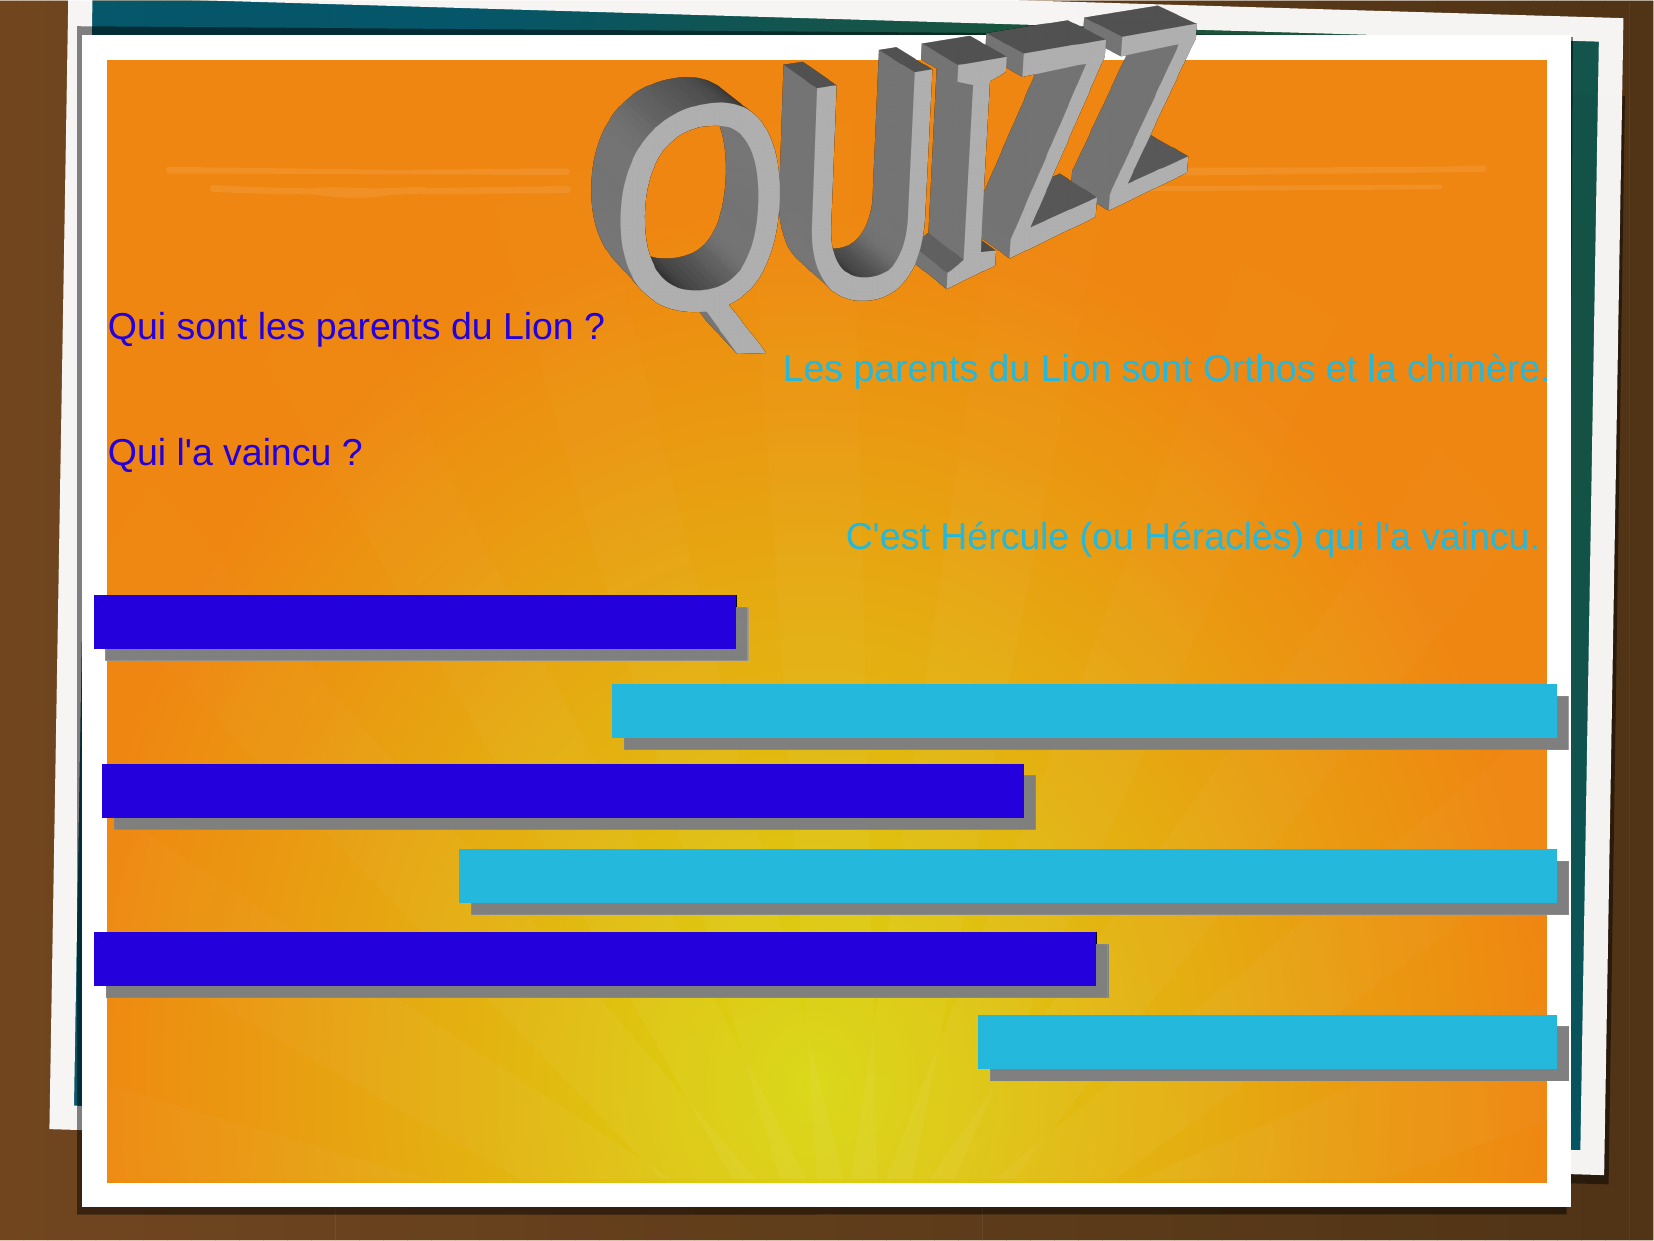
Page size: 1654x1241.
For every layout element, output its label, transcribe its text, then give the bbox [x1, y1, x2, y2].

text_box [102, 764, 1024, 818]
text_box Qui sont les parents du Lion ? Les parents du Lion sont Orthos et la chimère. Qui l'a vaincu ? C'est Hércule (ou Héraclès) qui l'a vaincu. Quelle arme a-t-il essayé en premier? Il a d'abors essayé l'arc et les flèches offerts par Apollon. Comment est représenté le Lion sur une carte du ciel ? Sur une carte du ciel, le Lion est représenté par une constellation. Quelle est l'autre travail d'Hercule cité dans ce diaporama ? C'est le travail de l'hydre de Lerne. [47, 297, 1619, 1069]
text_box [459, 849, 1557, 903]
text_box [94, 932, 1097, 986]
text_box [978, 1015, 1557, 1069]
text_box [612, 684, 1557, 738]
text_box [94, 595, 737, 649]
